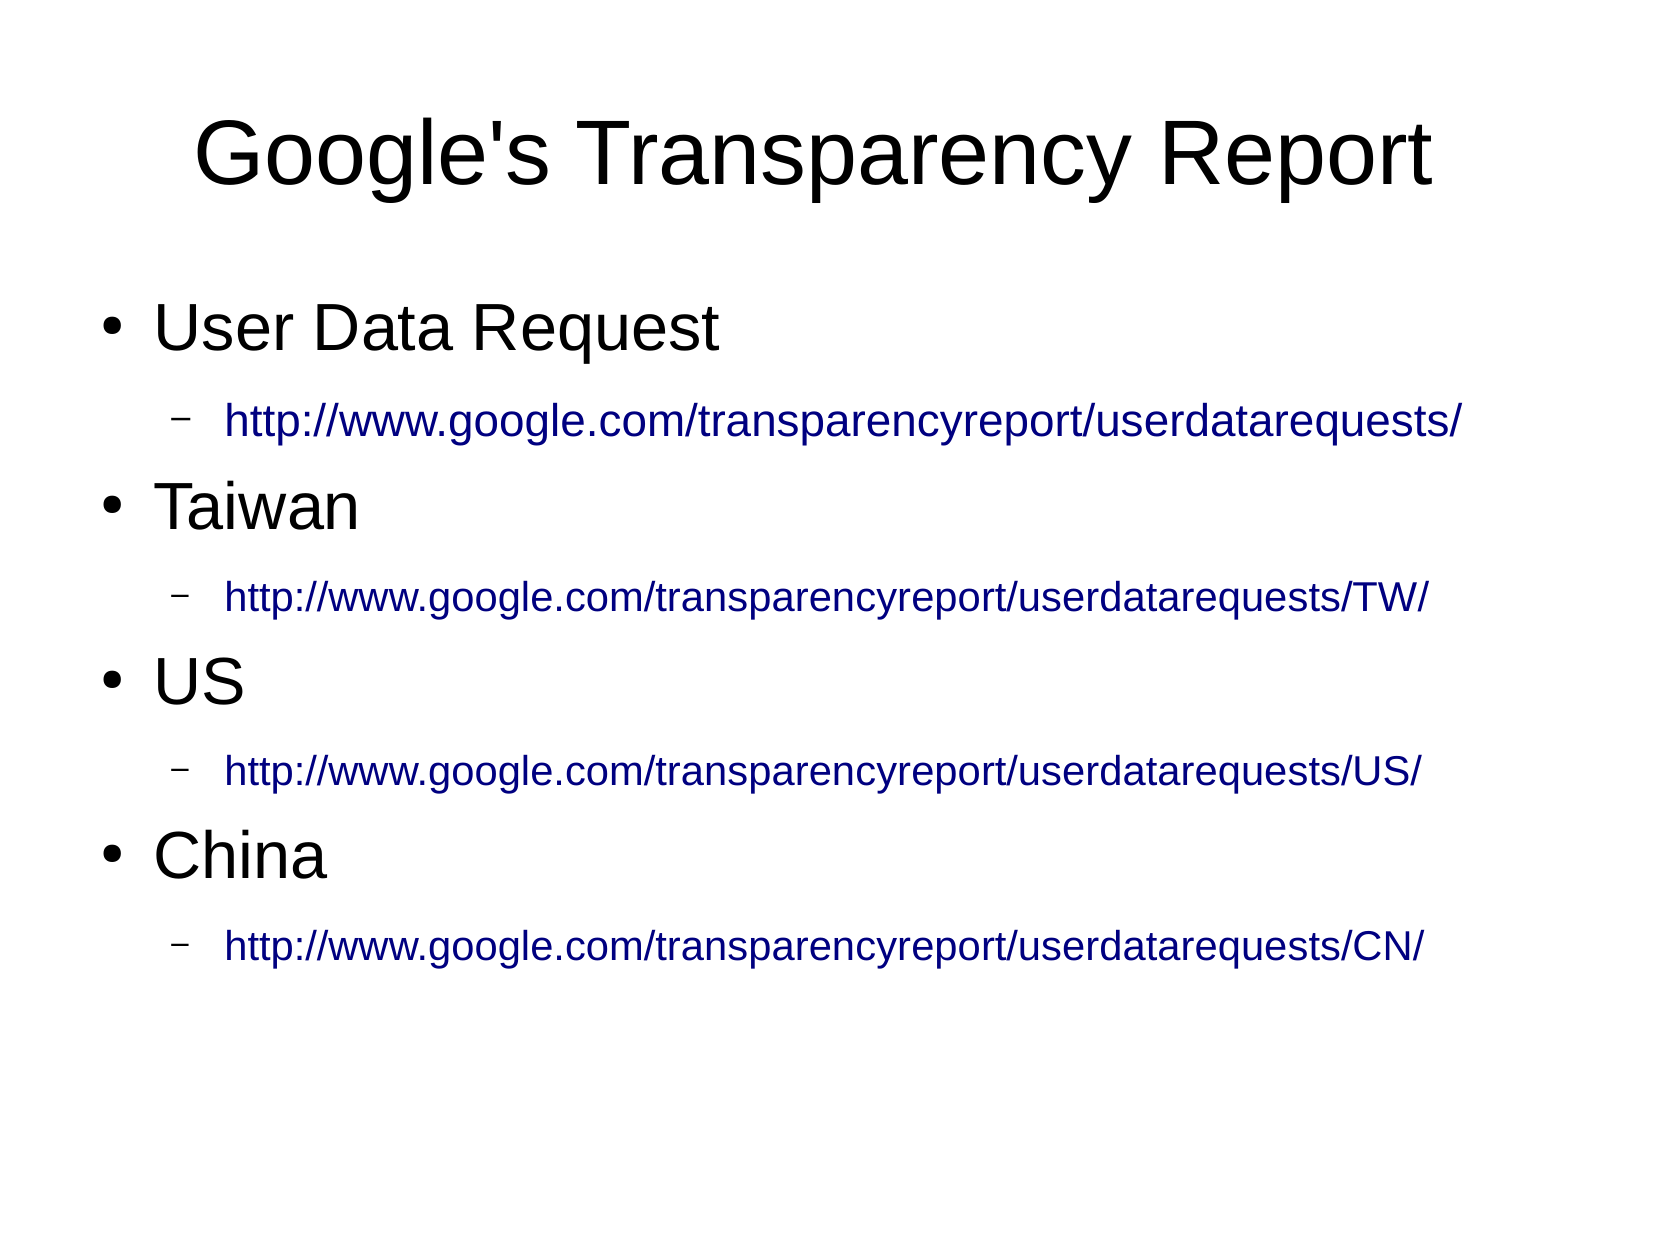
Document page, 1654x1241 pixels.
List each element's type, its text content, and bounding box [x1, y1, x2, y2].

list User Data Request http://www.google.com/transparencyreport/userdatarequests/ Taiwan http://www.google.com/transparencyreport/userdatarequests/TW/ US http://www.google.com/transparencyreport/userdatarequests/US/ China http://www.google.com/transparencyreport/userdatarequests/CN/ [82, 290, 1538, 1010]
title Google's Transparency Report [82, 49, 1571, 257]
